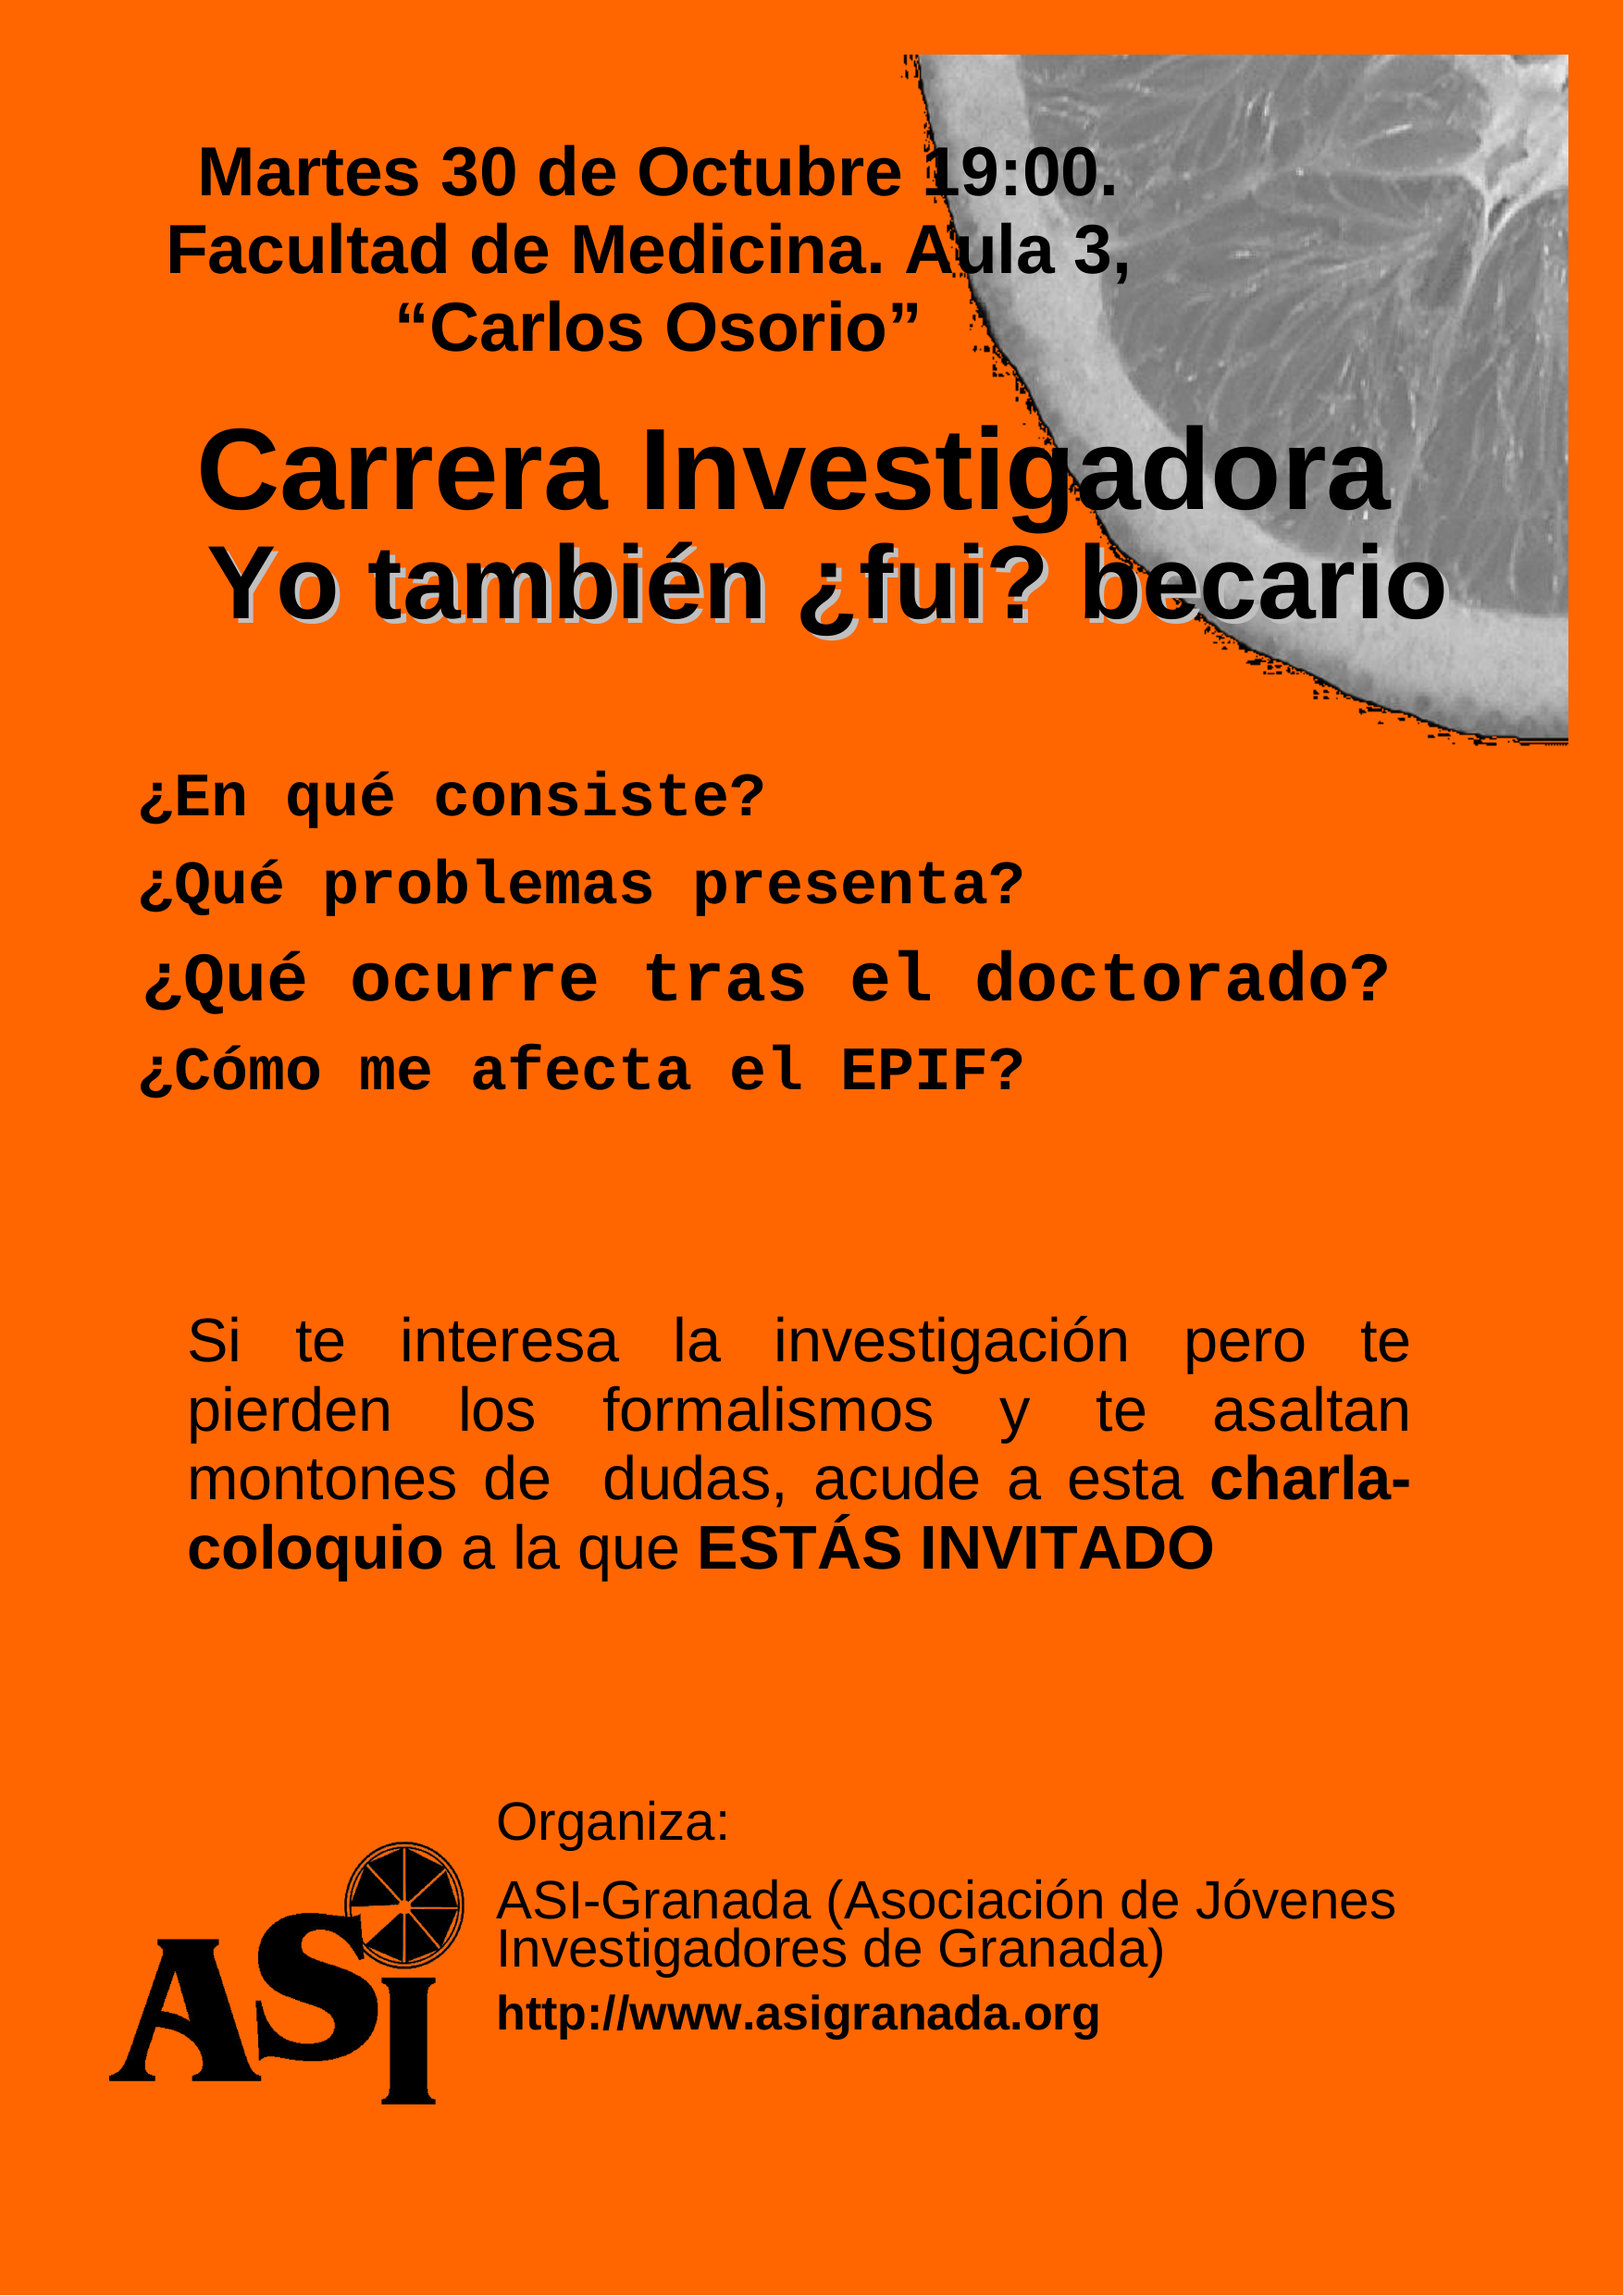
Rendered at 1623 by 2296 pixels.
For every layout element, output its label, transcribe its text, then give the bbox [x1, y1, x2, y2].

text_box Organiza: ASI-Granada (Asociación de Jóvenes Investigadores de Granada) http://www.asigranada.org [482, 1806, 1555, 2043]
title Martes 30 de Octubre 19:00. Facultad de Medicina. Aula 3, “Carlos Osorio” [146, 55, 1530, 444]
picture [109, 1841, 465, 2104]
text_box Si te interesa la investigación pero te pierden los formalismos y te asaltan montones de dudas, acude a esta charla-coloquio a la que ESTÁS INVITADO [173, 1298, 1427, 1590]
text_box ¿En qué consiste? ¿Qué problemas presenta? ¿Qué ocurre tras el doctorado? ¿Cómo me afecta el EPIF? [87, 769, 1547, 1107]
subtitle Carrera Investigadora Yo también ¿fui? becario [80, 427, 1509, 1027]
picture [1509, 55, 1568, 784]
